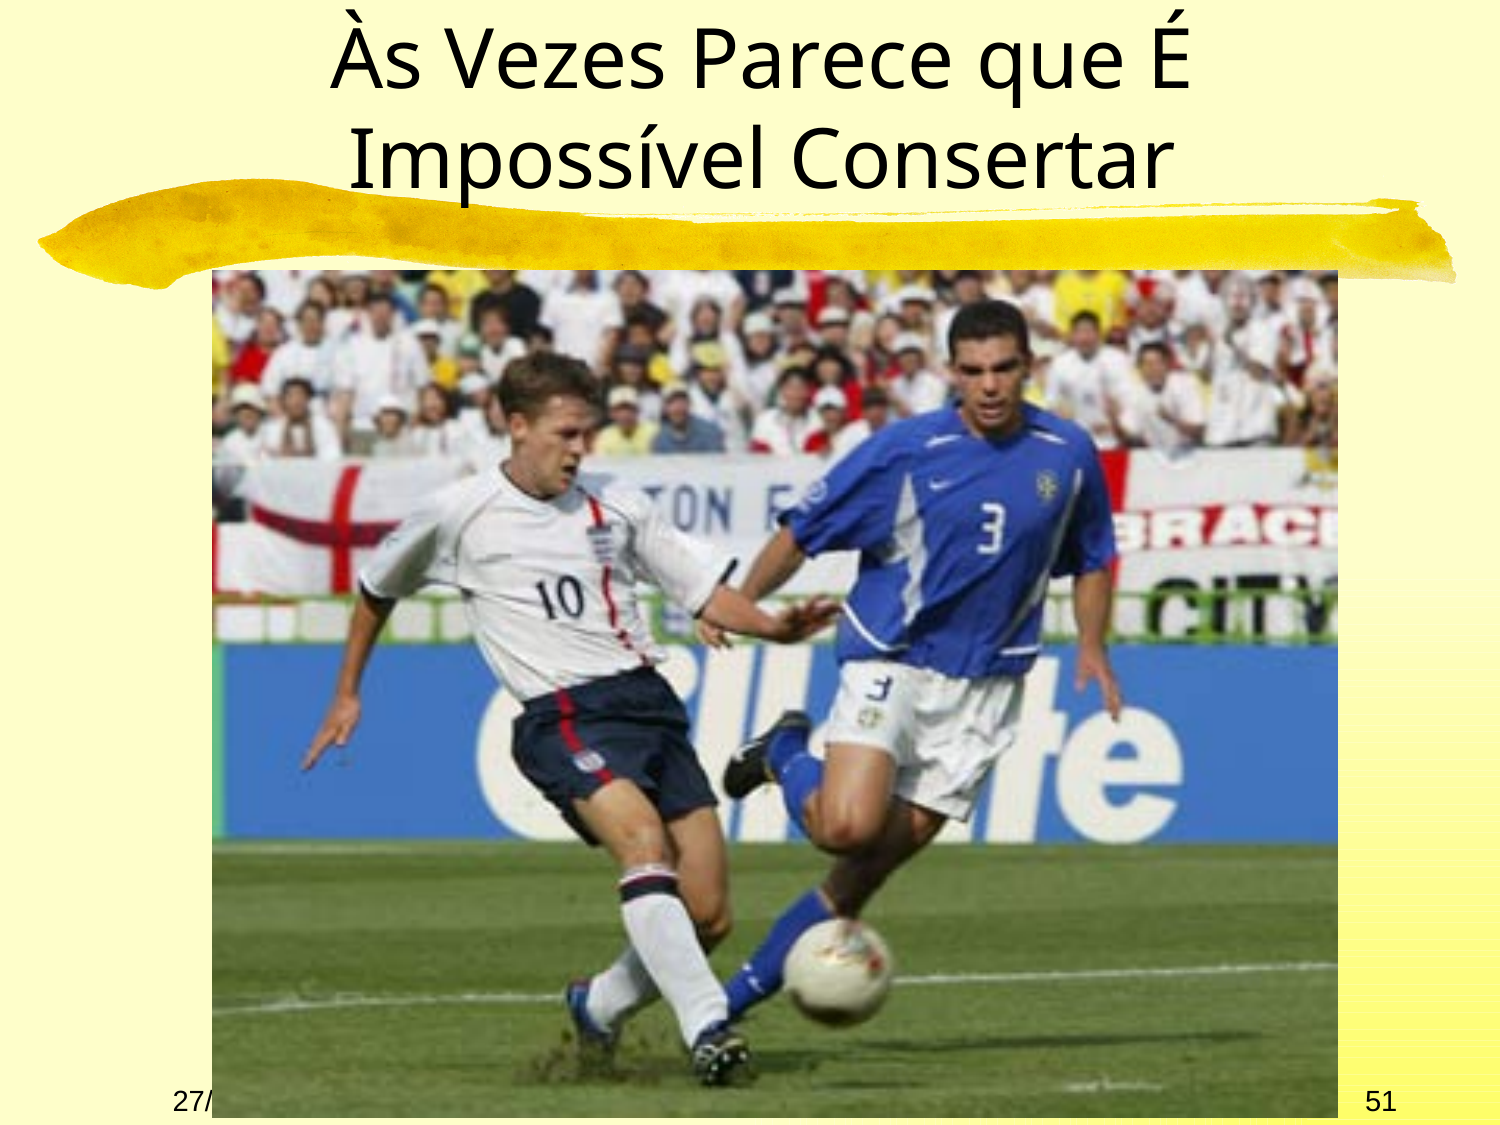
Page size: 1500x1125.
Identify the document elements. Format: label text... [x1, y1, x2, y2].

title Às Vezes Parece que É Impossível Consertar [125, 0, 1401, 213]
picture [24, 174, 1463, 1118]
